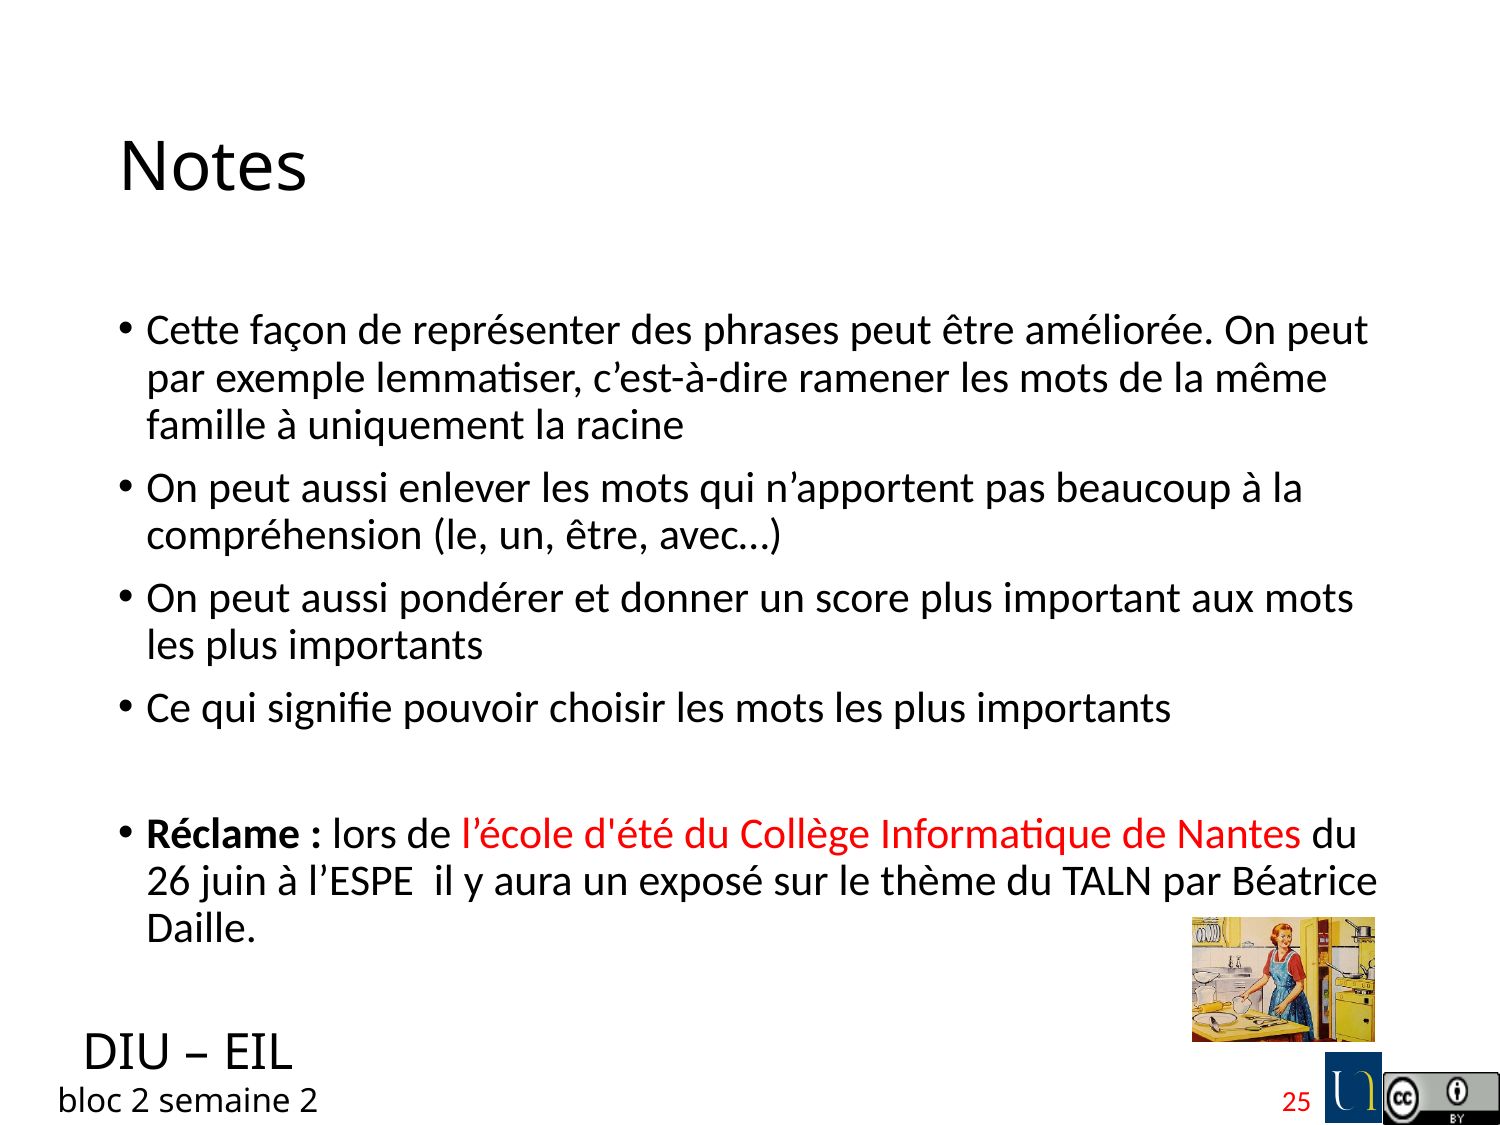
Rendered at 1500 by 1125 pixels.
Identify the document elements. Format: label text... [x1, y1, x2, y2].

picture [1325, 1052, 1382, 1123]
picture [1383, 1072, 1500, 1125]
picture [1192, 917, 1375, 1042]
title Notes [103, 59, 1397, 278]
list Cette façon de représenter des phrases peut être améliorée. On peut par exemple lemmatiser, c’est-à-dire ramener les mots de la même famille à uniquement la racine On peut aussi enlever les mots qui n’apportent pas beaucoup à la compréhension (le, un, être, avec…) On peut aussi pondérer et donner un score plus important aux mots les plus importants Ce qui signifie pouvoir choisir les mots les plus importants Réclame : lors de l’école d'été du Collège Informatique de Nantes du 26 juin à l’ESPE il y aura un exposé sur le thème du TALN par Béatrice Daille. [103, 299, 1397, 1014]
slide_number <numéro> [1240, 1070, 1327, 1125]
